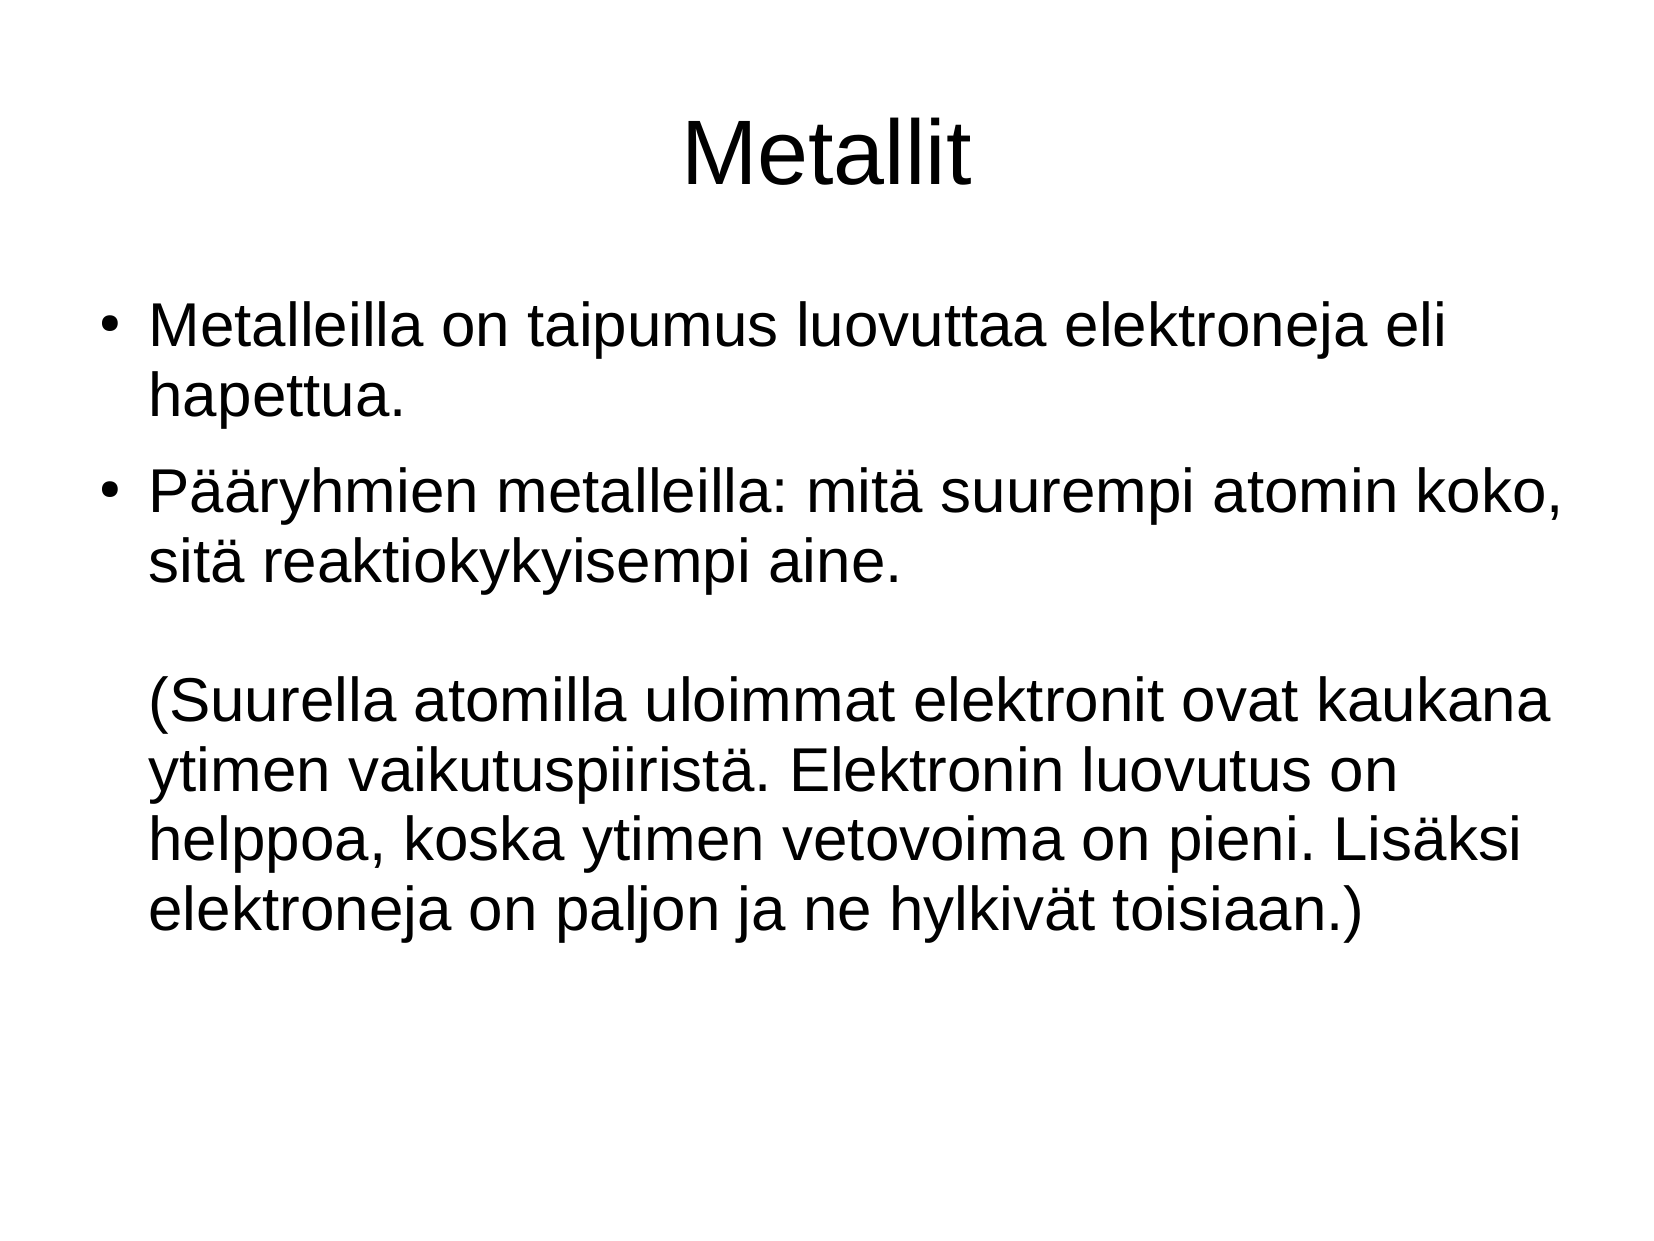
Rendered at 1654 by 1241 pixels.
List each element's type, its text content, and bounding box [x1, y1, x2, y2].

list Metalleilla on taipumus luovuttaa elektroneja eli hapettua. Pääryhmien metalleilla: mitä suurempi atomin koko, sitä reaktiokykyisempi aine. (Suurella atomilla uloimmat elektronit ovat kaukana ytimen vaikutuspiiristä. Elektronin luovutus on helppoa, koska ytimen vetovoima on pieni. Lisäksi elektroneja on paljon ja ne hylkivät toisiaan.) [82, 290, 1571, 1010]
title Metallit [82, 49, 1571, 257]
